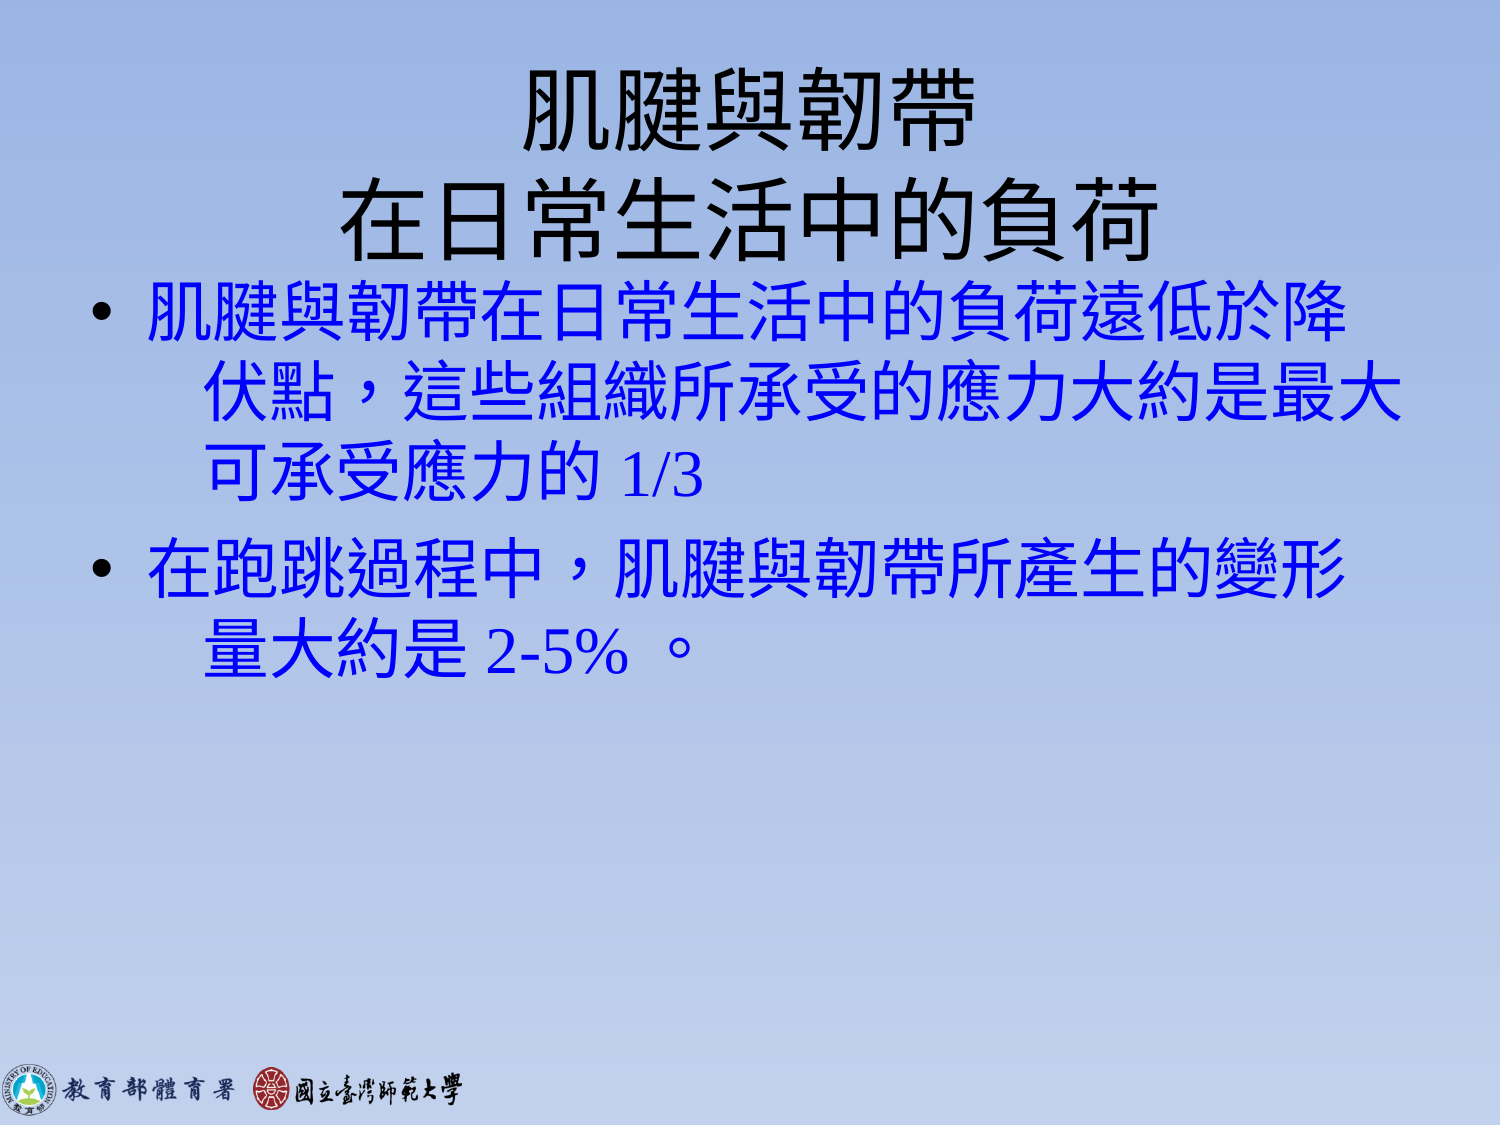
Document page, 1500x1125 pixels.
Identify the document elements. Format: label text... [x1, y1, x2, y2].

title 肌腱與韌帶 在日常生活中的負荷 [75, 45, 1426, 233]
list 肌腱與韌帶在日常生活中的負荷遠低於降伏點，這些組織所承受的應力大約是最大可承受應力的1/3 在跑跳過程中，肌腱與韌帶所產生的變形量大約是2-5%。 [75, 262, 1426, 1005]
